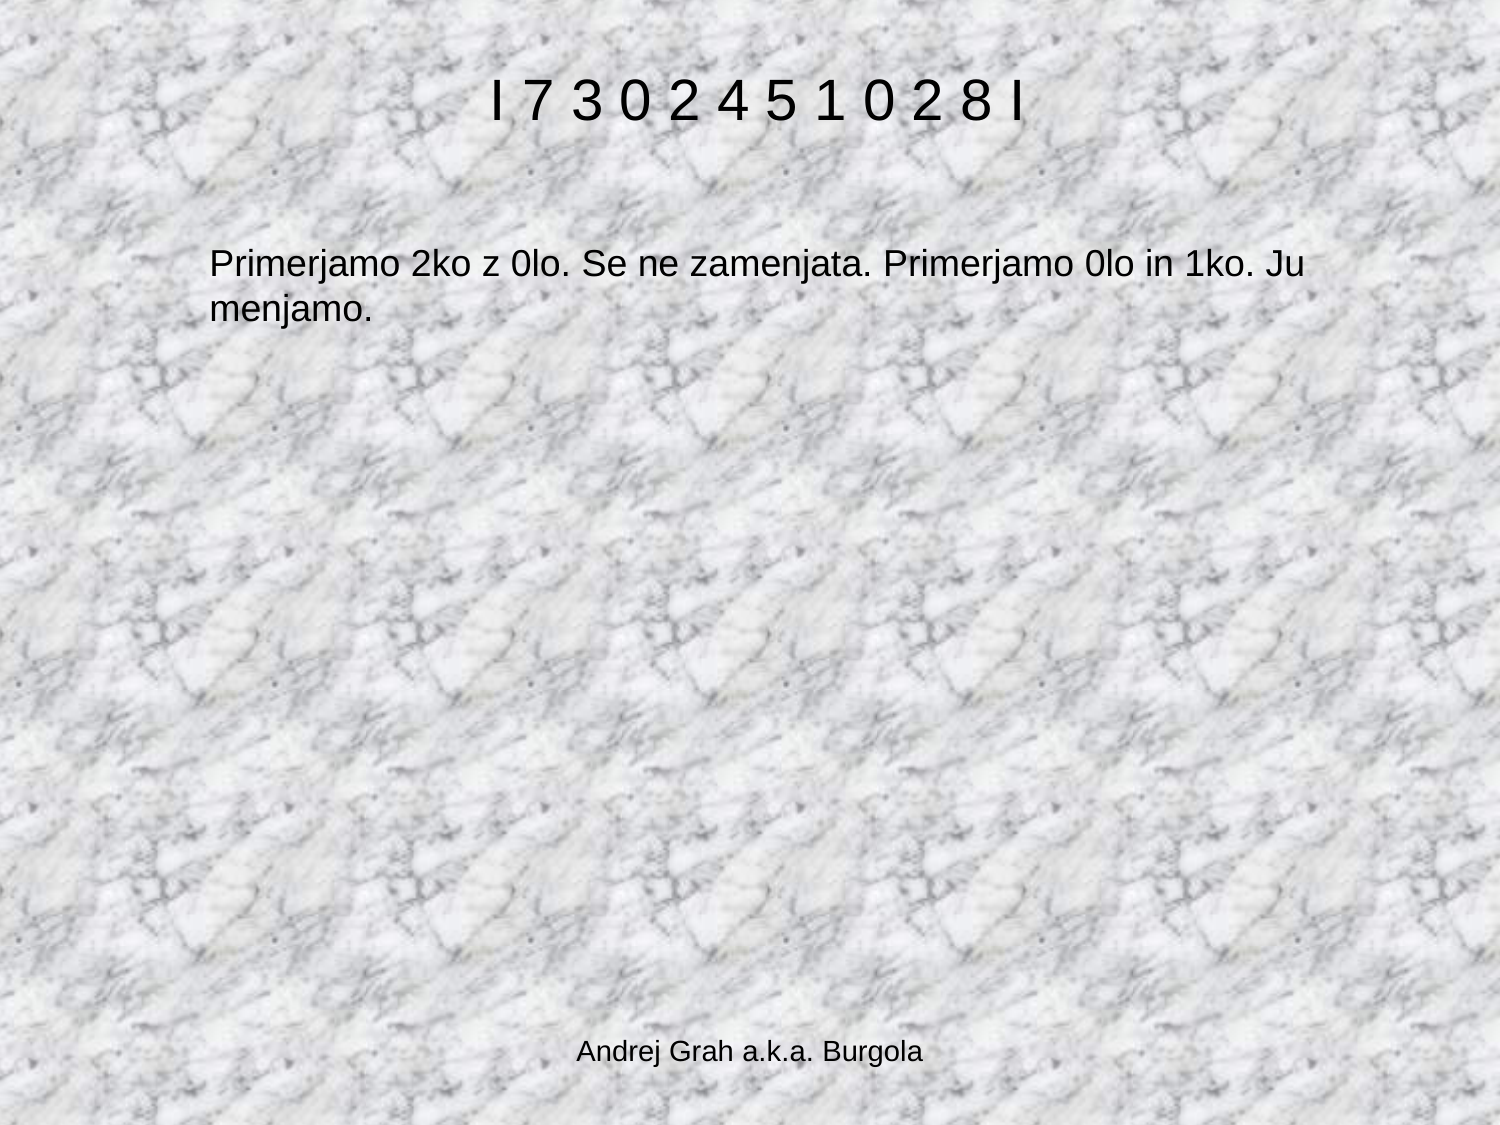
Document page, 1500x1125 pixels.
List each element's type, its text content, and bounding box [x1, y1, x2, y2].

text_box Primerjamo 2ko z 0lo. Se ne zamenjata. Primerjamo 0lo in 1ko. Ju menjamo. [194, 231, 1329, 338]
text_box Andrej Grah a.k.a. Burgola [512, 1024, 988, 1103]
text_box I 7 3 0 2 4 5 1 0 2 8 I [265, 54, 1235, 141]
picture [0, 0, 1500, 1125]
